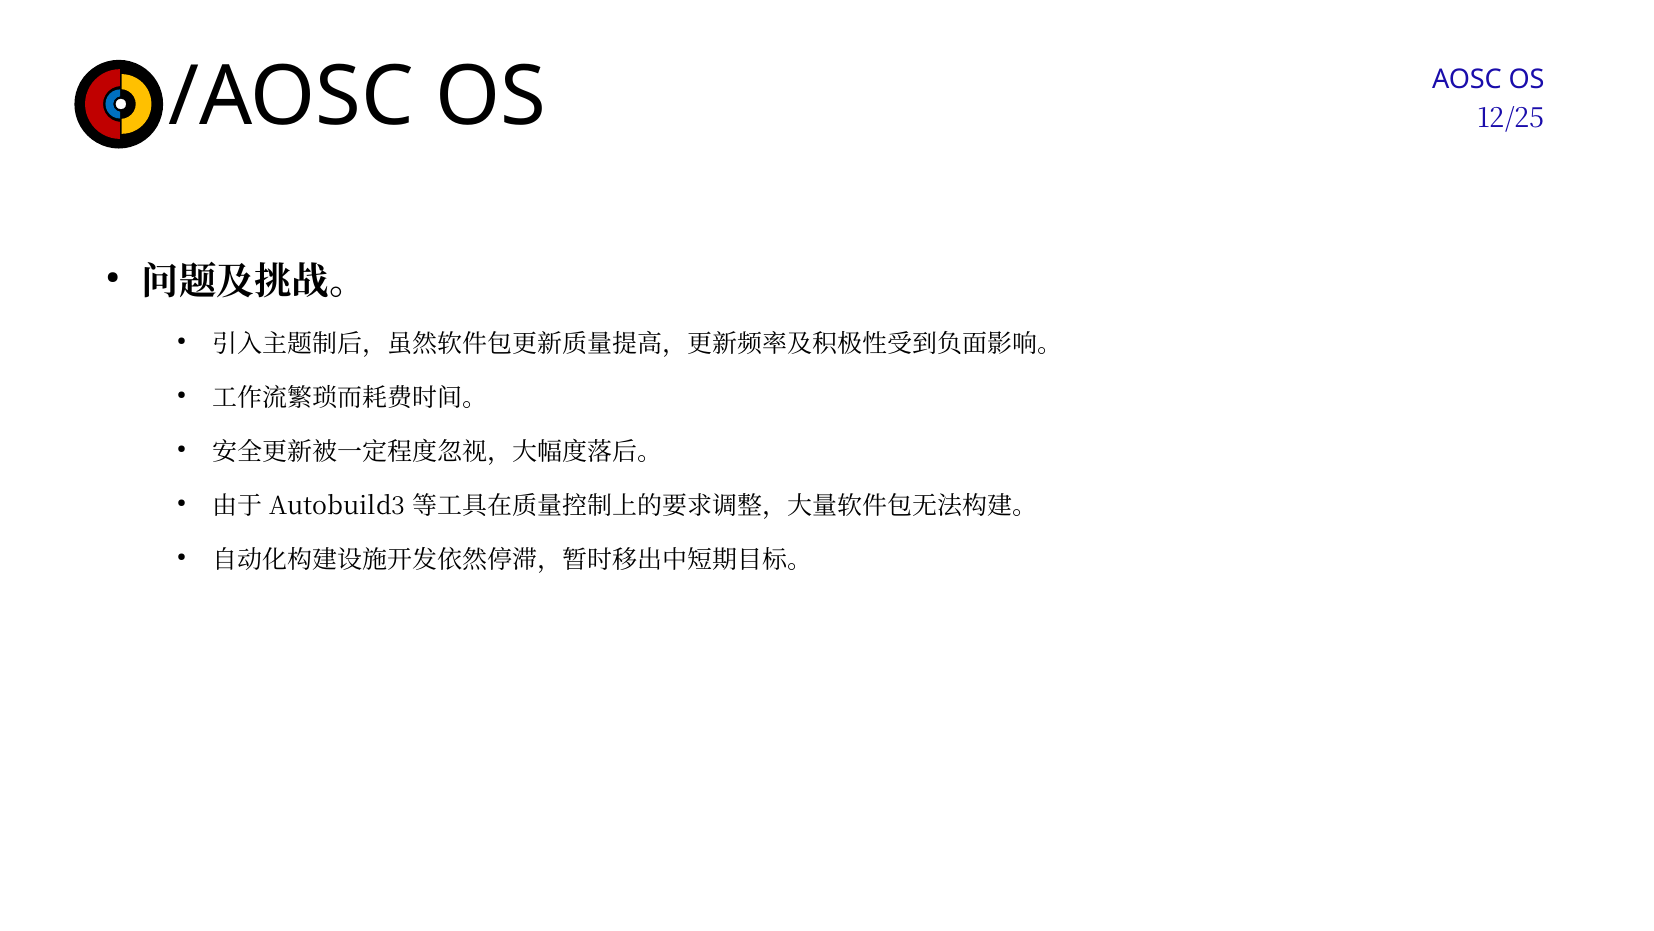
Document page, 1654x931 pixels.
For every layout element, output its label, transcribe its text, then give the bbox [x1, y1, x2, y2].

picture [71, 57, 153, 151]
text_box AOSC OS 2/25 [1417, 52, 1592, 223]
text_box /AOSC OS [153, 28, 739, 224]
text_box 问题及挑战。 引入主题制后，虽然软件包更新质量提高，更新频率及积极性受到负面影响。 工作流繁琐而耗费时间。 安全更新被一定程度忽视，大幅度落后。 由于Autobuild3等工具在质量控制上的要求调整，大量软件包无法构建。 自动化构建设施开发依然停滞，暂时移出中短期目标。 [106, 224, 1329, 684]
